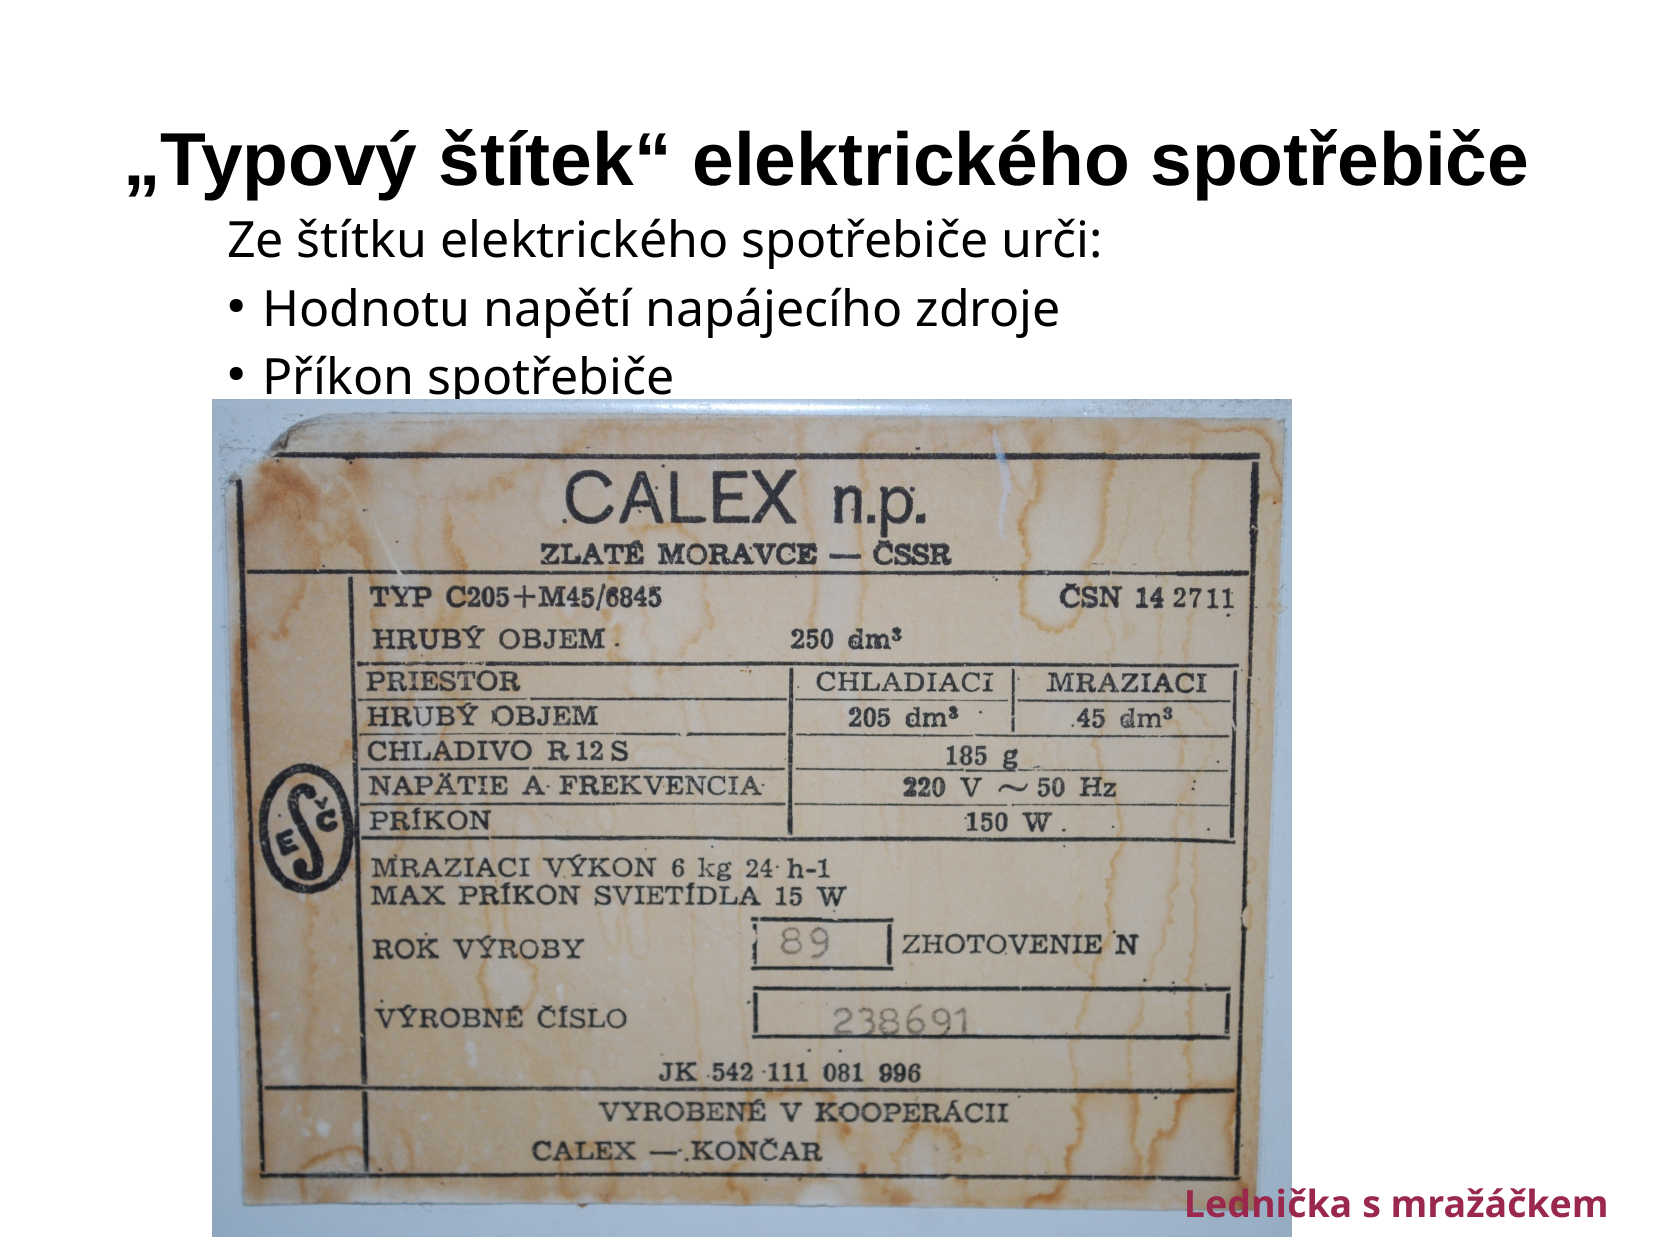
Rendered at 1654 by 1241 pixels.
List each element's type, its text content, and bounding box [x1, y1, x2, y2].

title „Typový štítek“ elektrického spotřebiče [82, 94, 1571, 225]
picture [212, 399, 1292, 1237]
text_box Lednička s mražáčkem [1169, 1169, 1654, 1237]
text_box Ze štítku elektrického spotřebiče urči: Hodnotu napětí napájecího zdroje Příkon spotřebiče [212, 212, 1489, 402]
